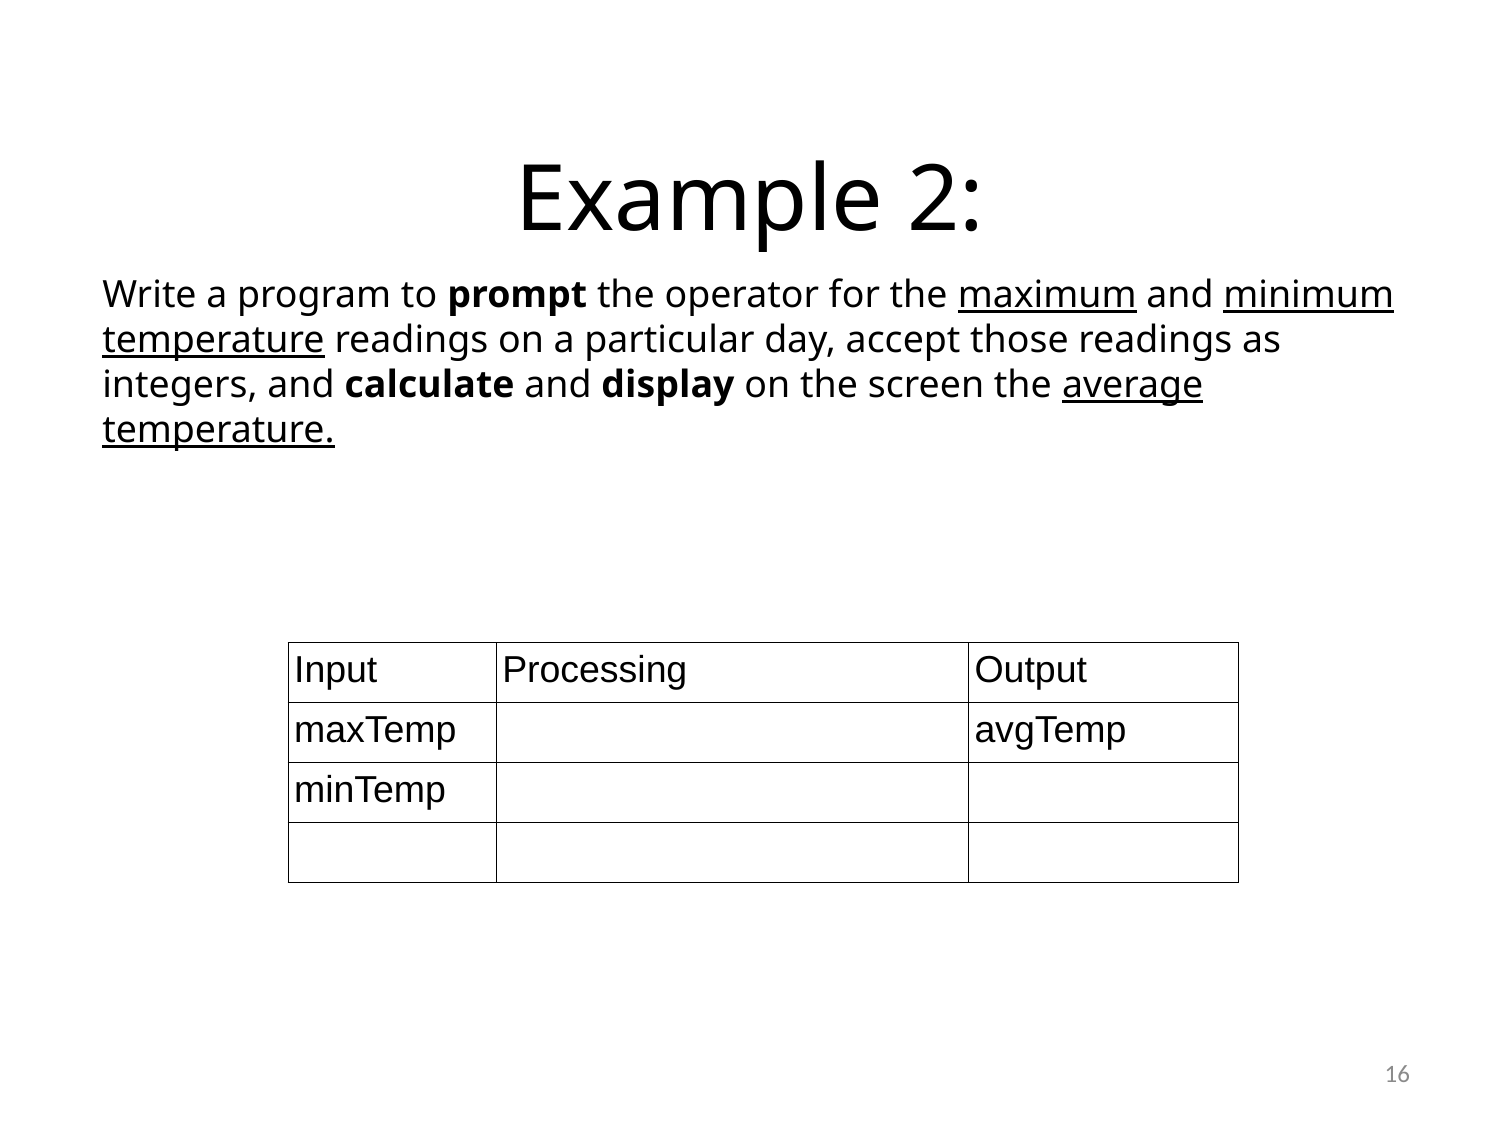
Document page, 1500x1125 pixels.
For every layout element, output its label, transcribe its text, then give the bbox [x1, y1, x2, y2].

text_box Write a program to prompt the operator for the maximum and minimum temperature readings on a particular day, accept those readings as integers, and calculate and display on the screen the average temperature. [87, 262, 1413, 503]
table_cell [497, 703, 968, 762]
table_cell [497, 763, 968, 822]
table_cell [497, 823, 968, 882]
table_cell [969, 823, 1238, 882]
slide_number <number> [1074, 1042, 1425, 1103]
table_header Input [289, 643, 496, 702]
table_header Processing [497, 643, 968, 702]
table_cell maxTemp [289, 703, 496, 762]
table_header Output [969, 643, 1238, 702]
table_cell [969, 763, 1238, 822]
table_cell [289, 823, 496, 882]
table_cell avgTemp [969, 703, 1238, 762]
table_cell minTemp [289, 763, 496, 822]
title Example 2: [112, 99, 1388, 262]
